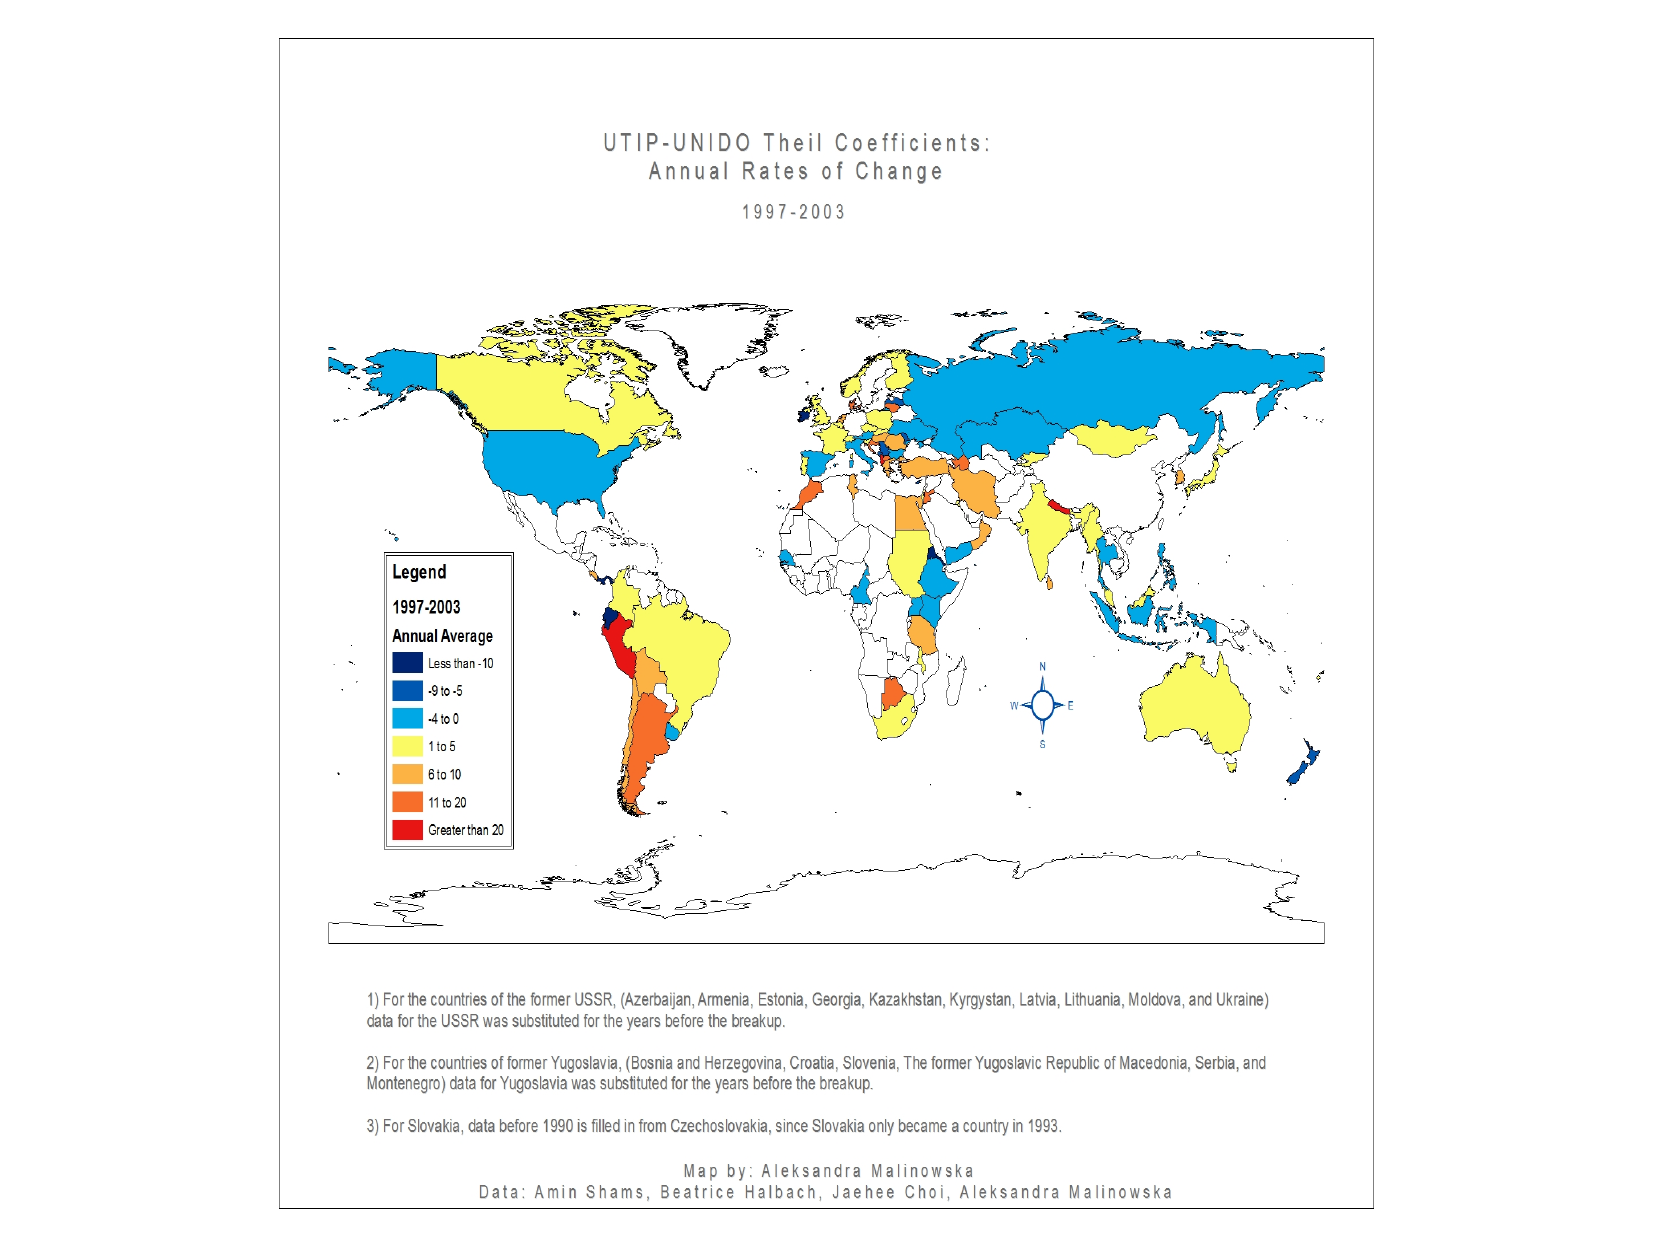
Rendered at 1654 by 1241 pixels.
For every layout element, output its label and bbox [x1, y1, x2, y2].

picture [225, 0, 1429, 1241]
